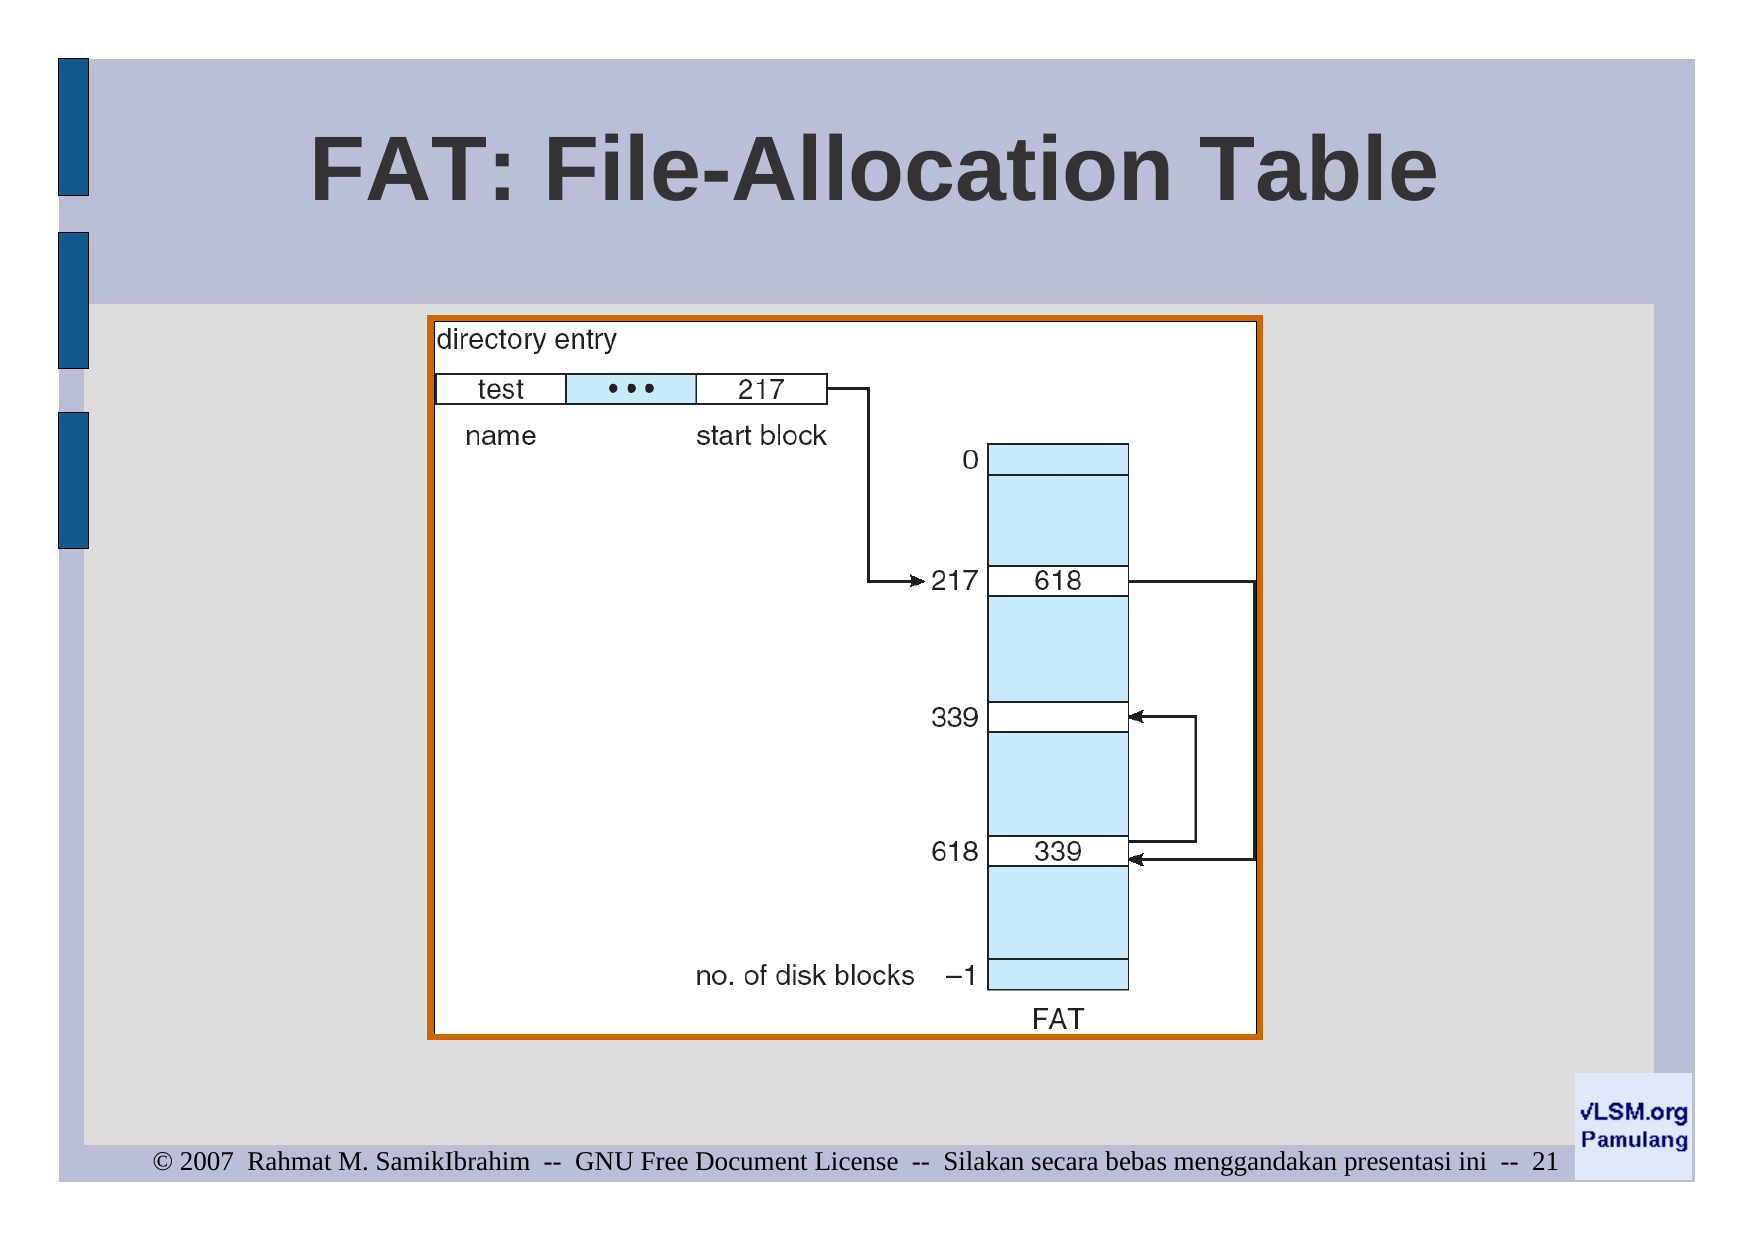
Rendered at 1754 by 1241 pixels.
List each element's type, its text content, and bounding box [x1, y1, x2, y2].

picture [1575, 1073, 1692, 1180]
title FAT: File-Allocation Table [95, 74, 1655, 263]
picture [433, 321, 1258, 1035]
